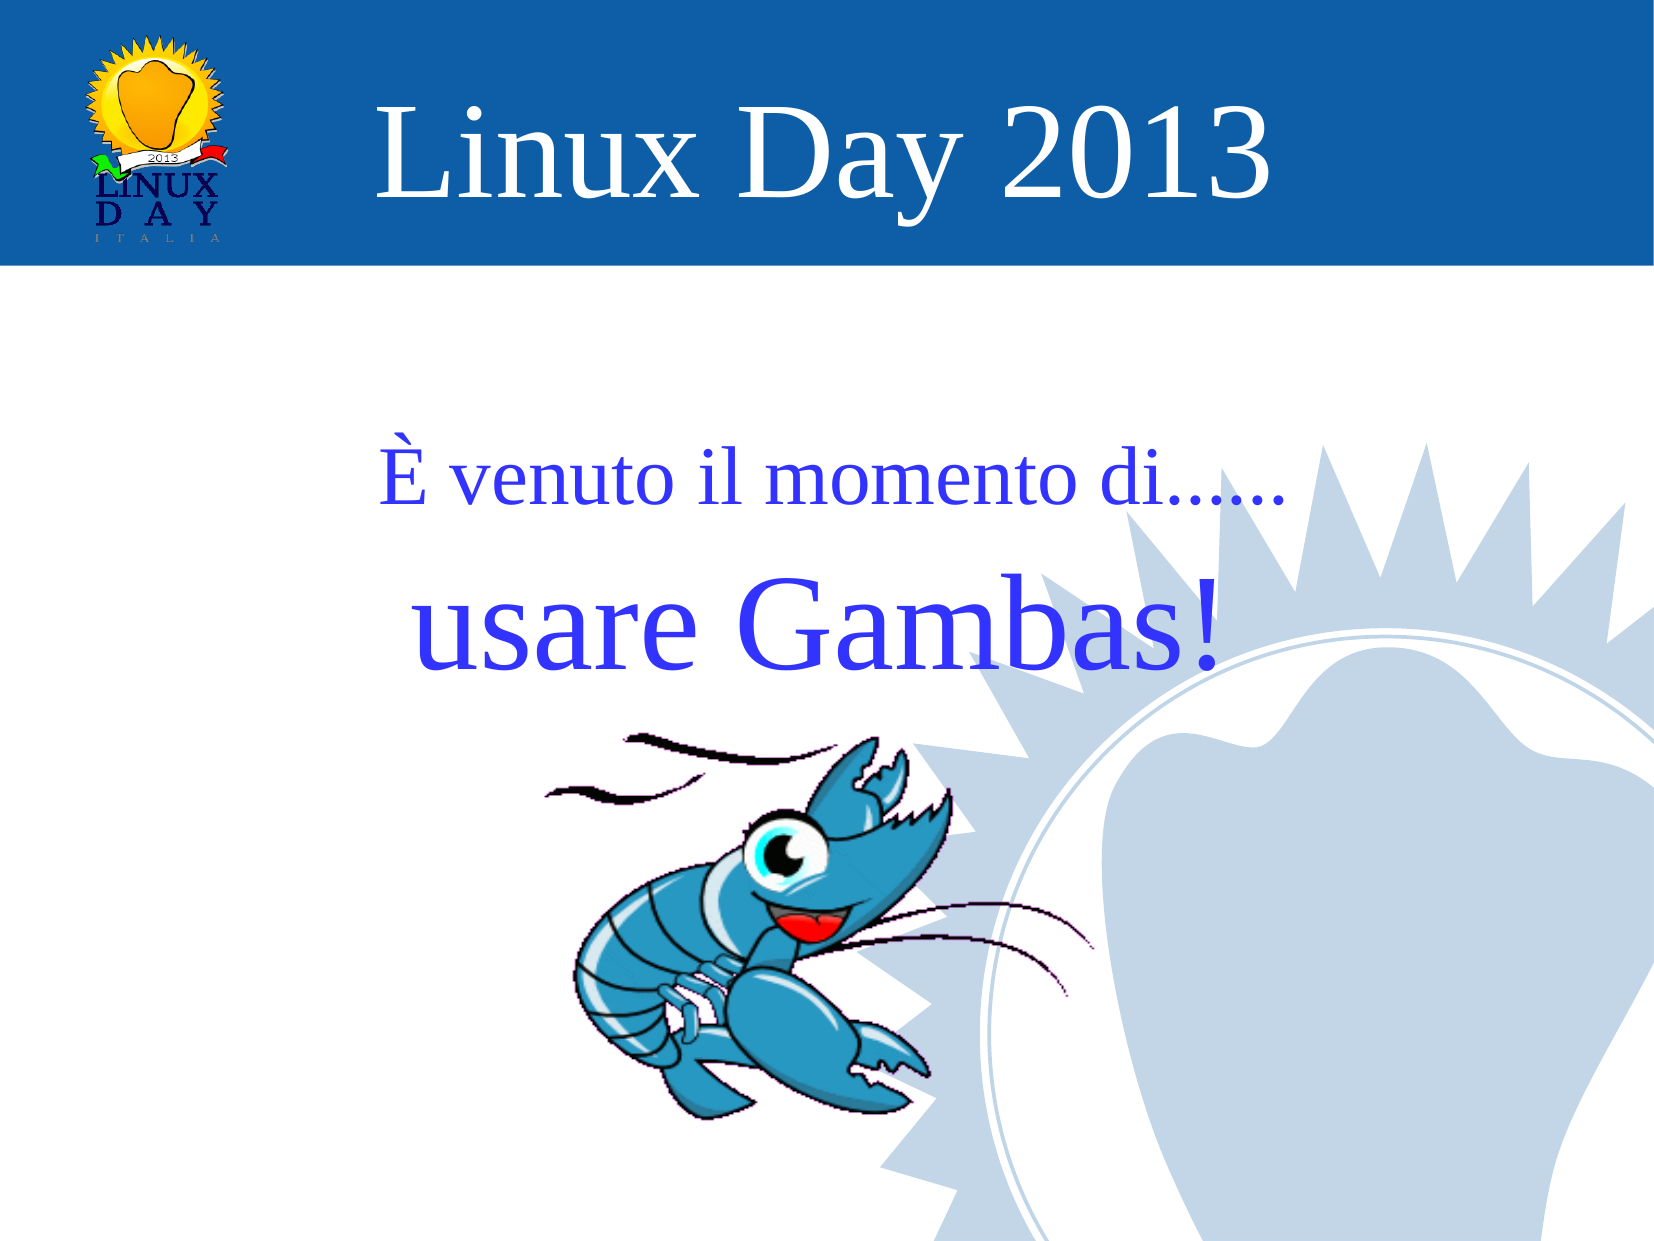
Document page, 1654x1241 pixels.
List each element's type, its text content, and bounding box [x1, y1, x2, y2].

text_box usare Gambas! [318, 540, 1323, 708]
picture [76, 14, 237, 262]
title Linux Day 2013 [237, 47, 1477, 255]
picture [543, 684, 1099, 1170]
text_box È venuto il momento di...... [188, 423, 1501, 531]
